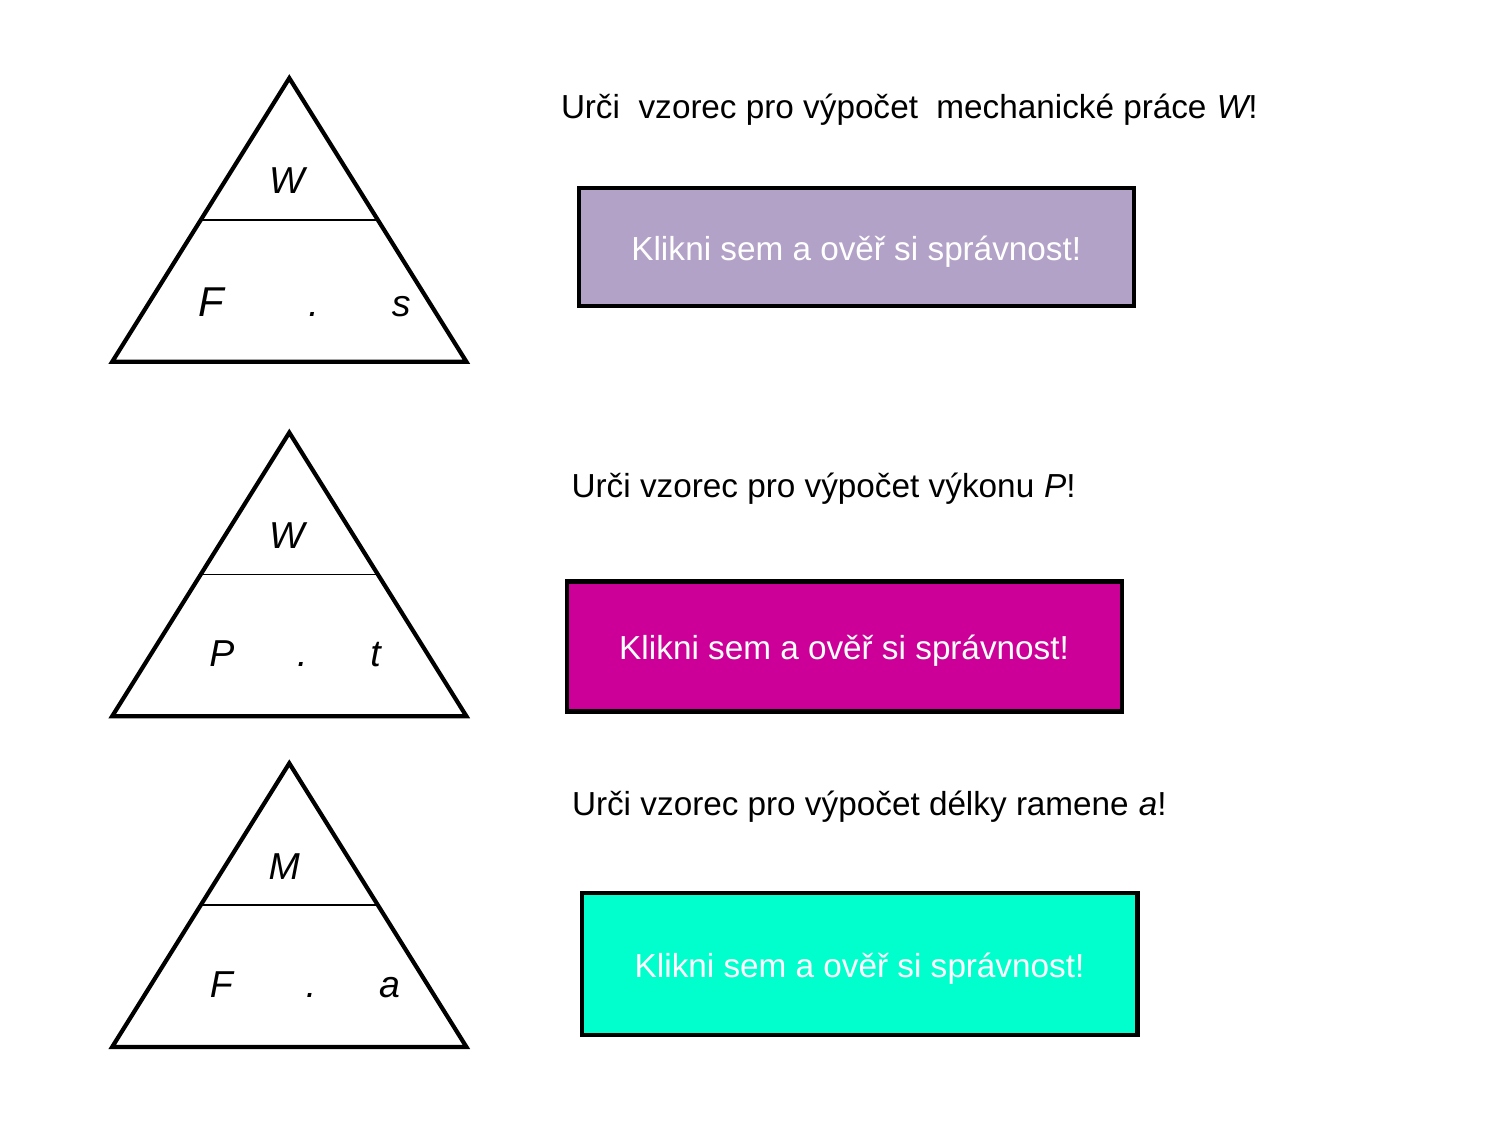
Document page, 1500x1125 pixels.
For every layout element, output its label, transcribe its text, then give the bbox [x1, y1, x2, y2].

text_box [112, 906, 467, 1047]
text_box [201, 432, 378, 574]
text_box [201, 763, 378, 904]
text_box Urči vzorec pro výpočet výkonu P! [556, 456, 1091, 512]
text_box [112, 221, 467, 362]
text_box W [254, 148, 320, 210]
text_box P . t [194, 621, 397, 683]
text_box W [738, 574, 804, 581]
text_box M [253, 834, 290, 895]
text_box Urči vzorec pro výpočet mechanické práce W! [546, 78, 1273, 134]
text_box F . a [195, 952, 416, 1013]
text_box F . s [183, 267, 427, 333]
text_box Klikni sem a ověř si správnost! [579, 187, 1135, 306]
text_box Klikni sem a ověř si správnost! [582, 893, 1138, 1035]
text_box Klikni sem a ověř si správnost! [566, 581, 1123, 712]
text_box [112, 575, 467, 717]
text_box Urči vzorec pro výpočet délky ramene a! [557, 774, 1182, 831]
text_box W [254, 503, 320, 564]
text_box [201, 78, 378, 219]
